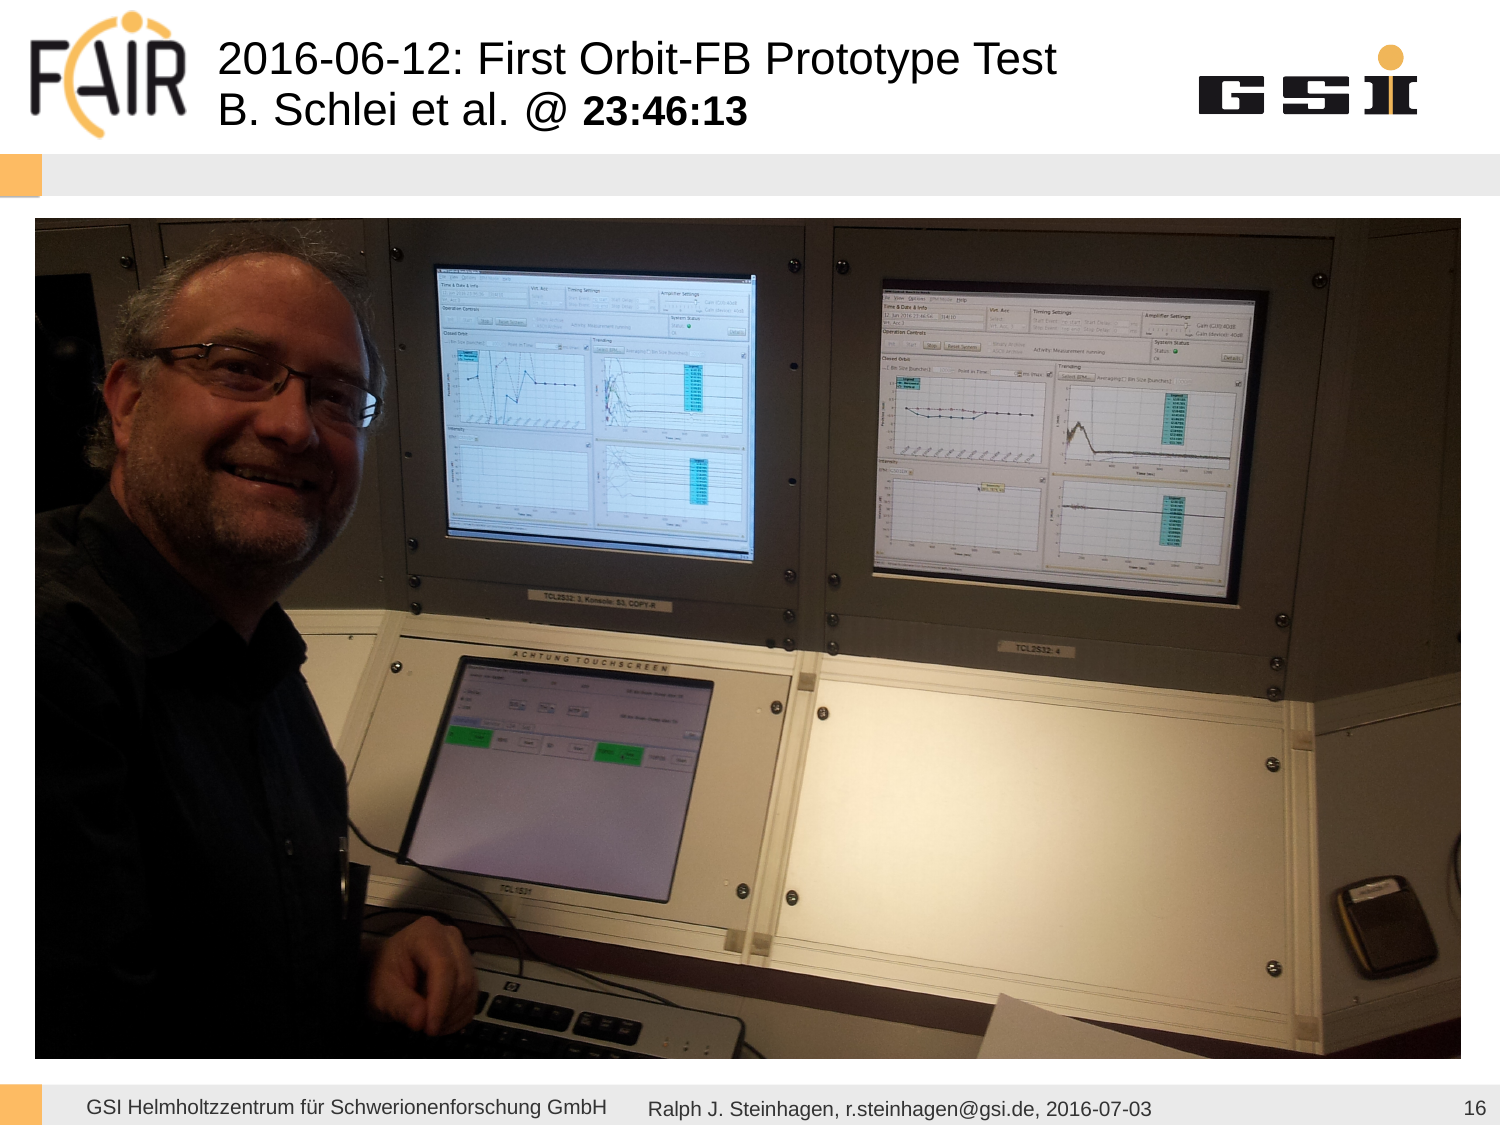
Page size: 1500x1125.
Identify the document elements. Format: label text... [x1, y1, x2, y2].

picture [35, 218, 1461, 1059]
picture [30, 9, 187, 141]
title 2016-06-12: First Orbit-FB Prototype Test B. Schlei et al. @ 23:46:13 [217, 20, 1109, 147]
picture [1197, 42, 1419, 117]
